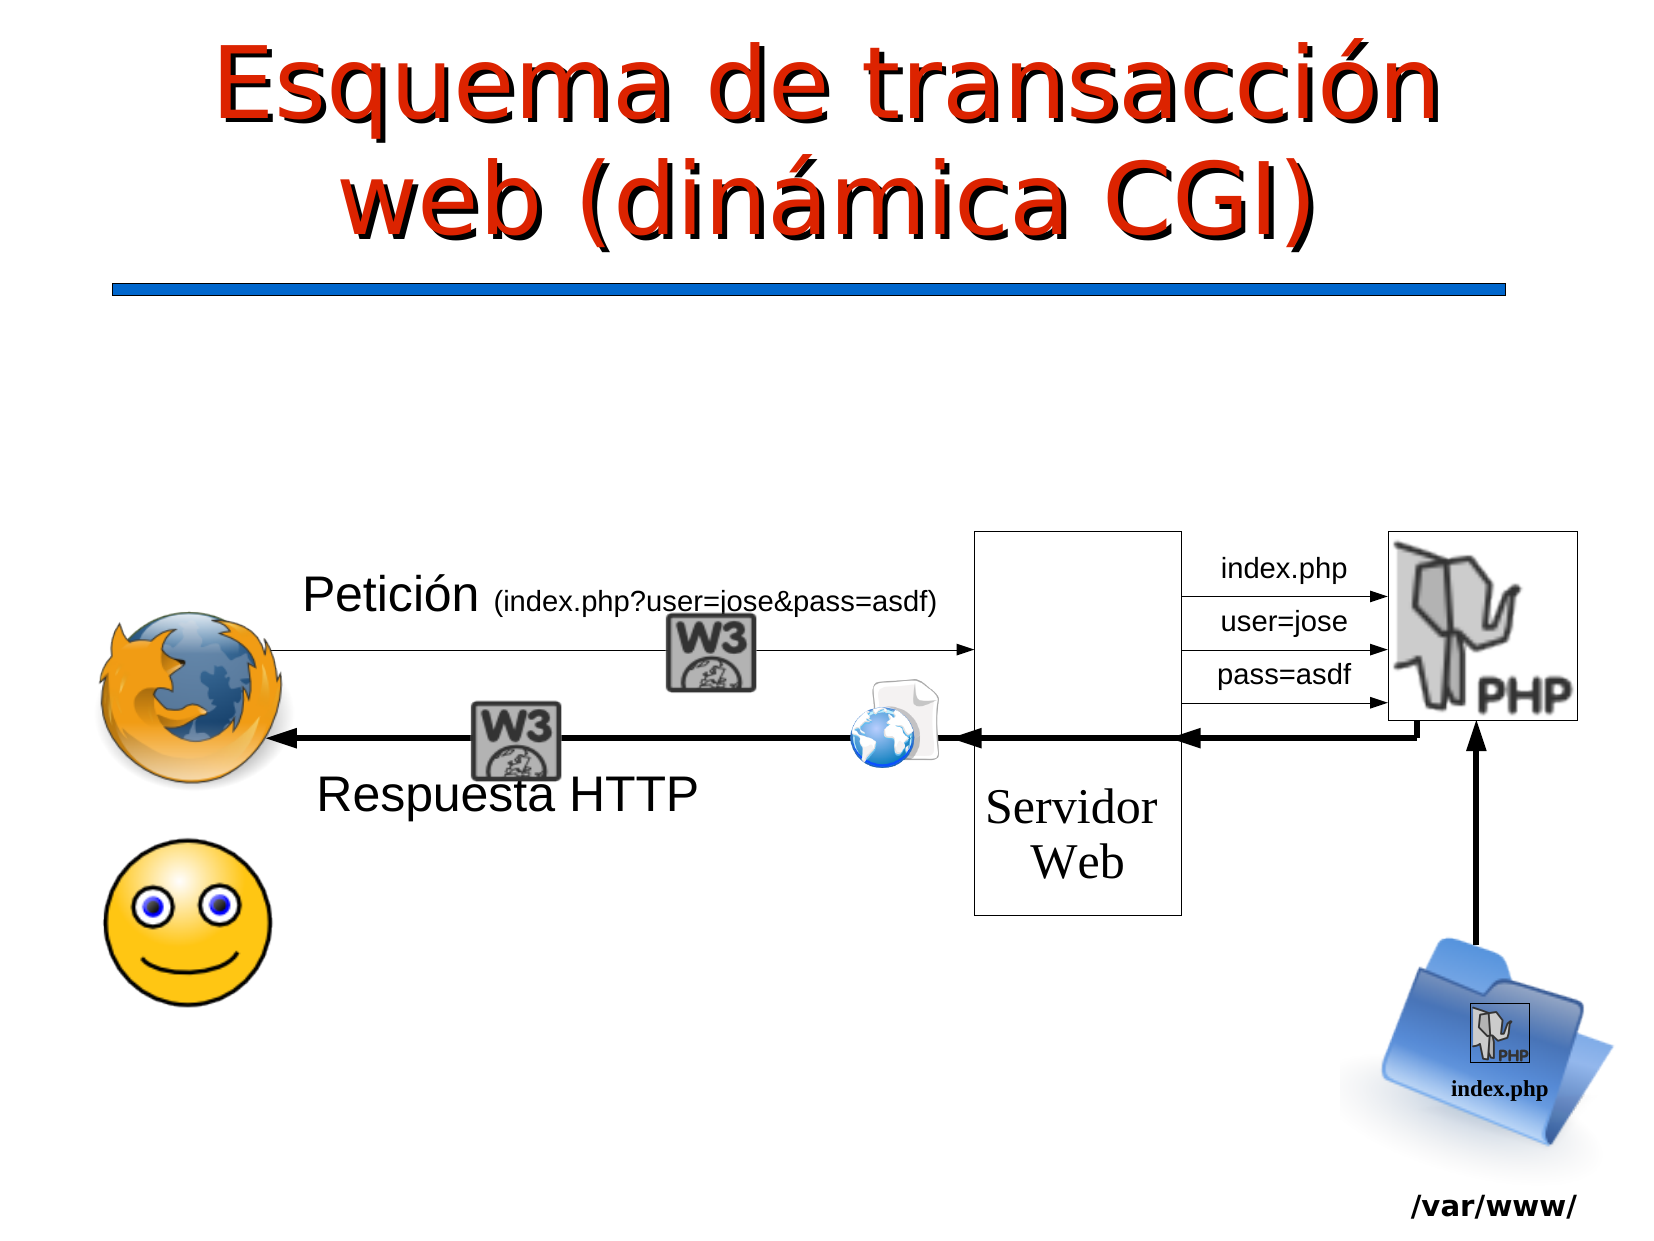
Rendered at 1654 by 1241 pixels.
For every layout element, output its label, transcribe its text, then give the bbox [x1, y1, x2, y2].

title Esquema de transacción web (dinámica CGI) [121, 25, 1534, 258]
text_box Servidor Web [974, 531, 1182, 735]
picture [59, 813, 309, 1063]
picture [850, 679, 939, 768]
picture [88, 590, 296, 798]
text_box Servidor Web [974, 741, 1182, 916]
picture [466, 696, 567, 786]
picture [1388, 531, 1578, 721]
picture [1340, 909, 1648, 1229]
picture [661, 608, 762, 697]
